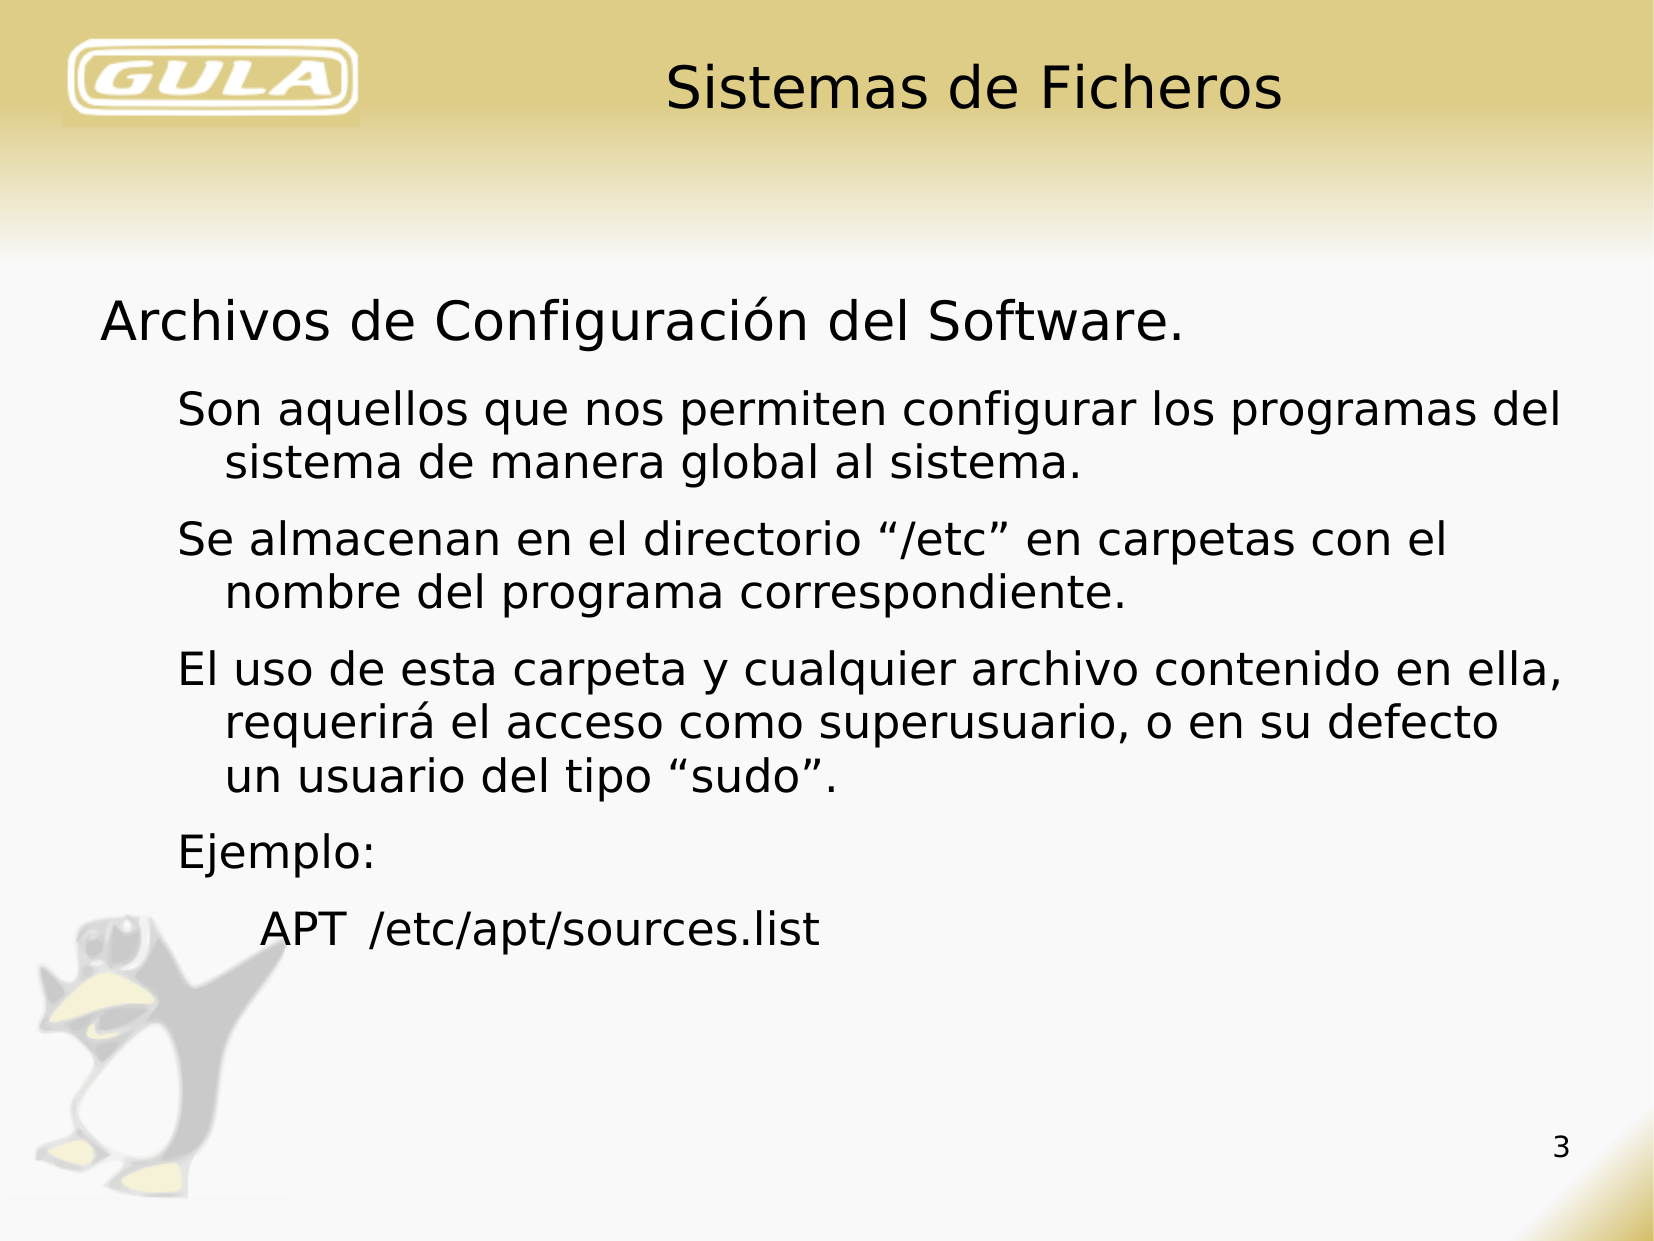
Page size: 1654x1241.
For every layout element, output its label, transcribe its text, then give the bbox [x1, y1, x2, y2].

list Archivos de Configuración del Software. Son aquellos que nos permiten configurar los programas del sistema de manera global al sistema. Se almacenan en el directorio “/etc” en carpetas con el nombre del programa correspondiente. El uso de esta carpeta y cualquier archivo contenido en ella, requerirá el acceso como superusuario, o en su defecto un usuario del tipo “sudo”. Ejemplo: APT /etc/apt/sources.list [82, 290, 1571, 1094]
title Sistemas de Ficheros [383, 22, 1565, 154]
picture [0, 0, 1654, 1241]
